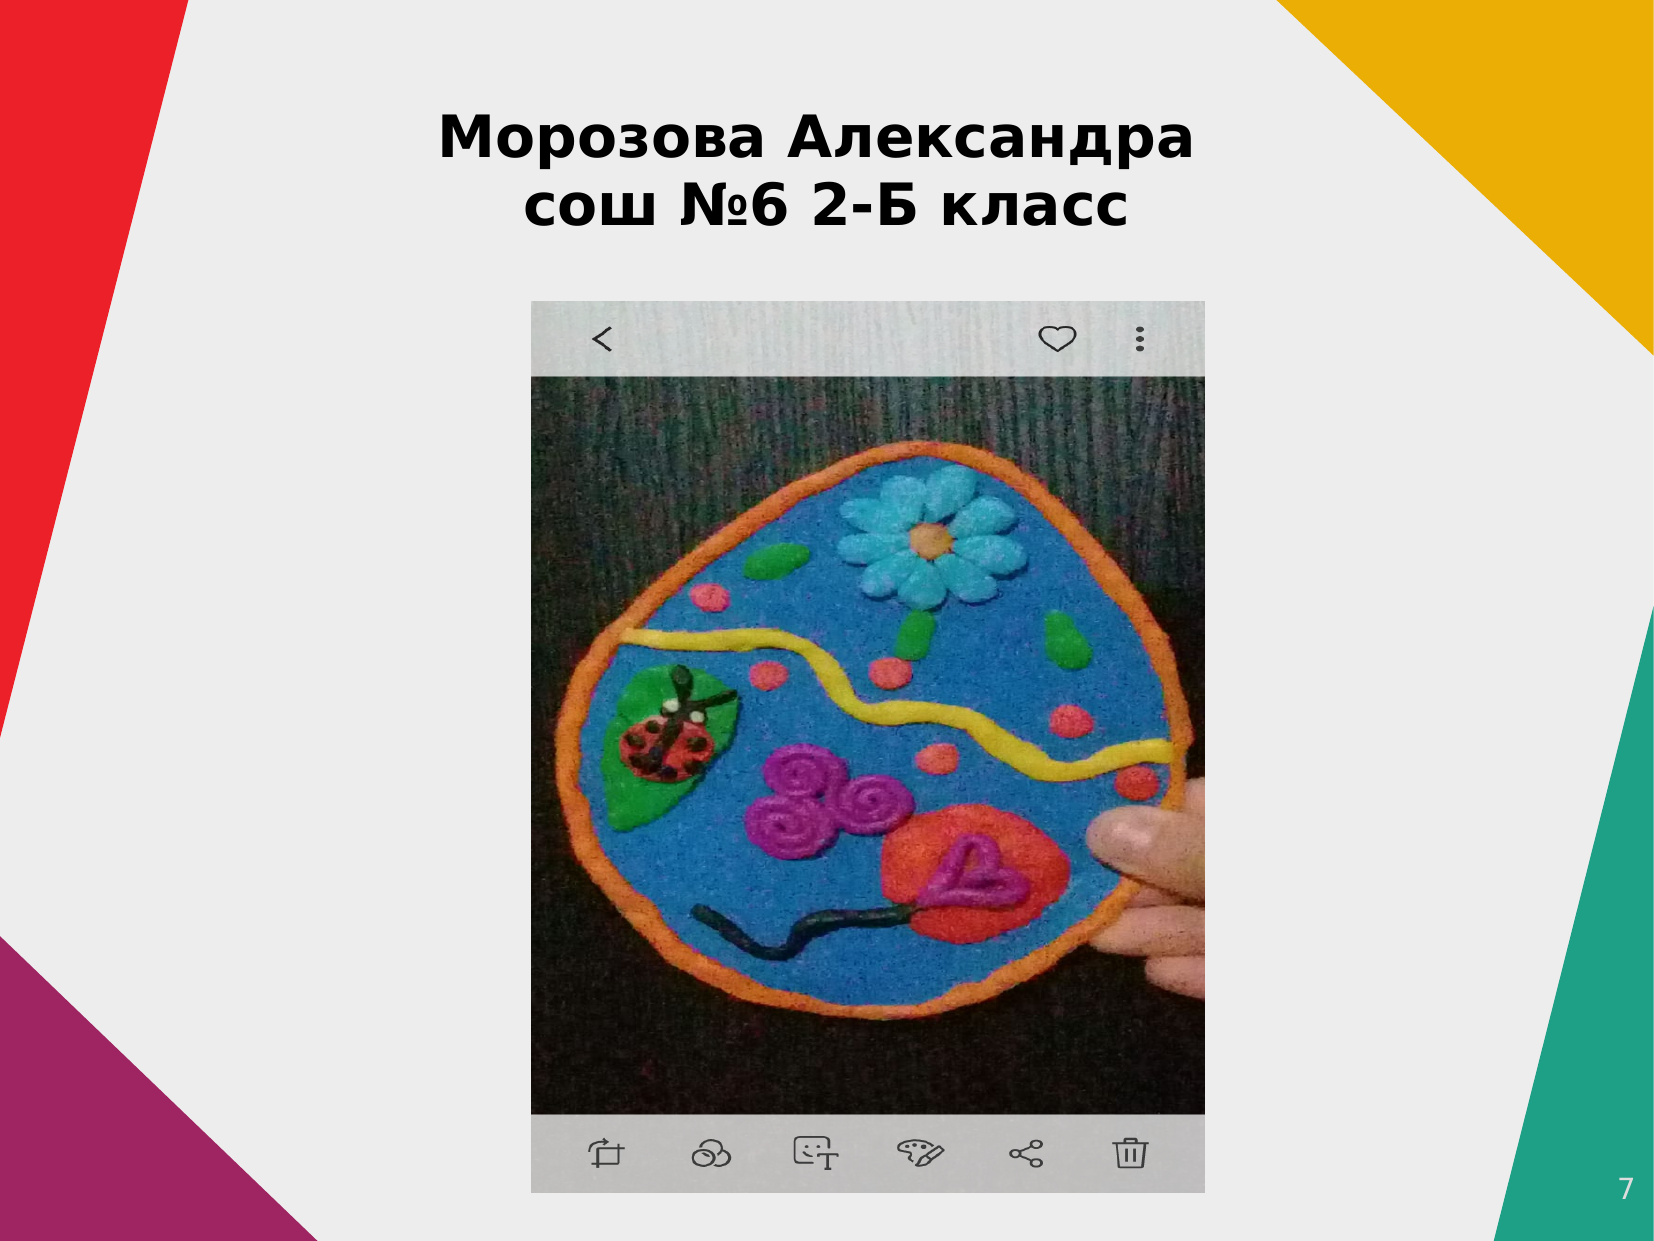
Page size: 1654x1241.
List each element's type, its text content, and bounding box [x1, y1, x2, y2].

picture [531, 301, 1205, 1193]
title Морозова Александра сош №6 2-Б класс [114, 73, 1539, 271]
